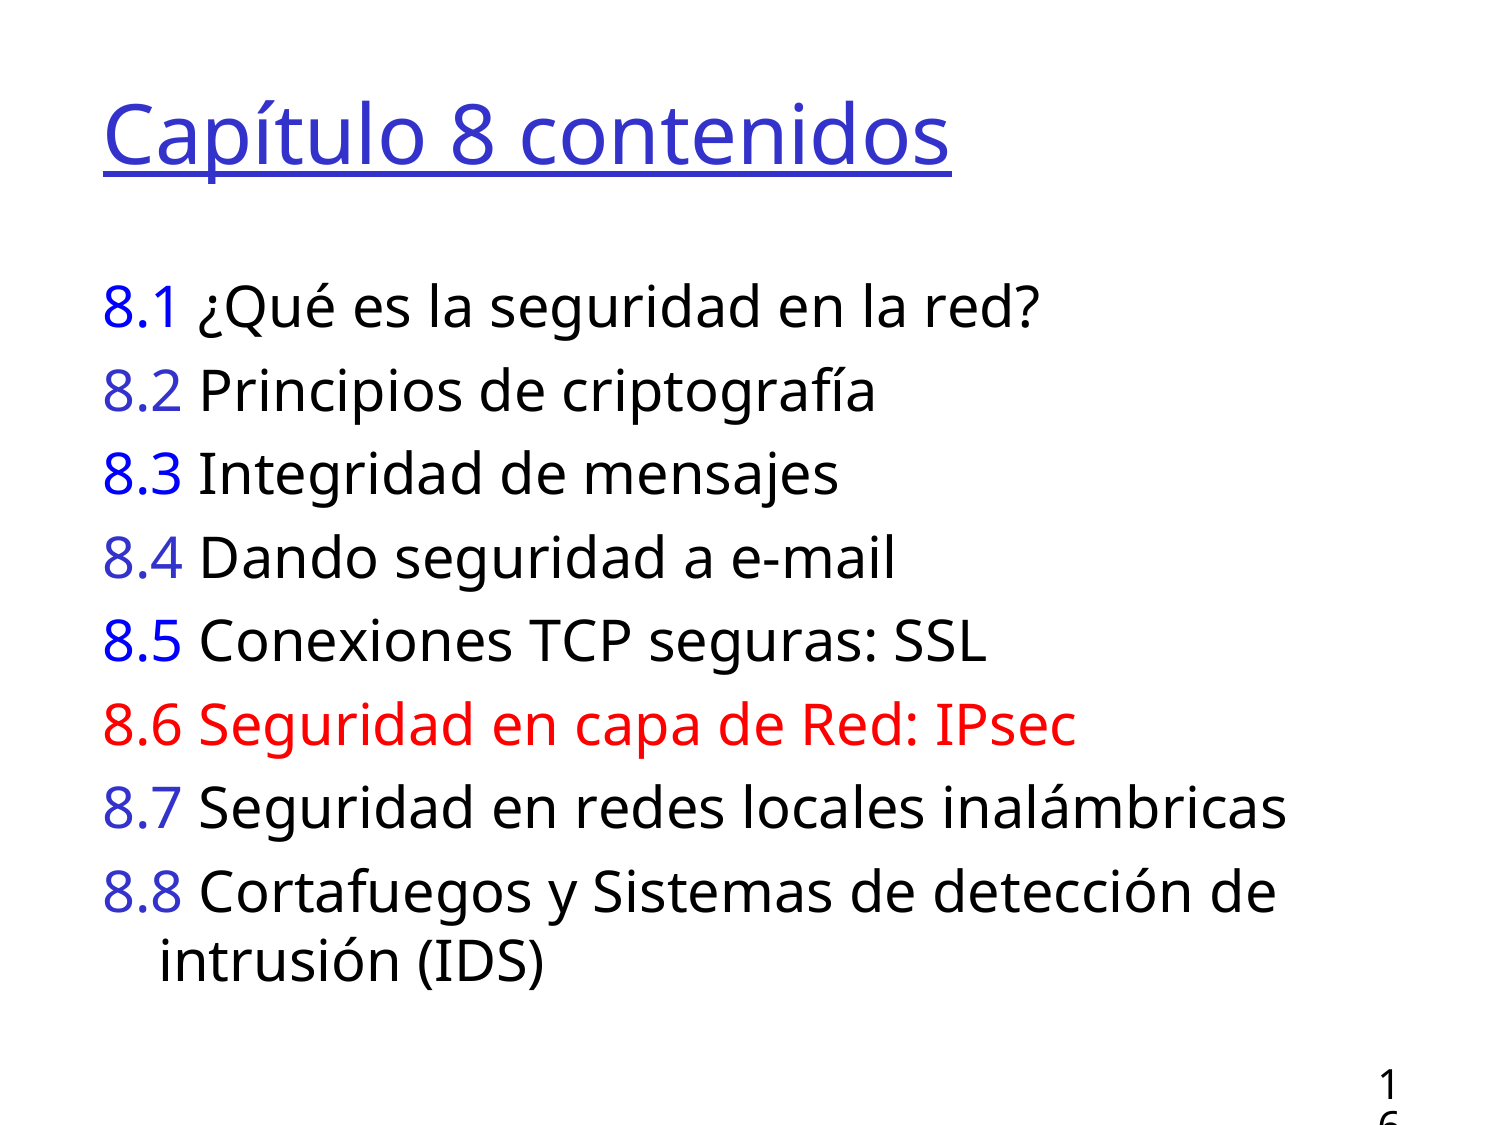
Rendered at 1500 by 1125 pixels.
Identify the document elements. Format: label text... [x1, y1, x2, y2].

title Capítulo 8 contenidos [87, 16, 1363, 247]
list 8.1 ¿Qué es la seguridad en la red? 8.2 Principios de criptografía 8.3 Integridad de mensajes 8.4 Dando seguridad a e-mail 8.5 Conexiones TCP seguras: SSL 8.6 Seguridad en capa de Red: IPsec 8.7 Seguridad en redes locales inalámbricas 8.8 Cortafuegos y Sistemas de detección de intrusión (IDS) [87, 262, 1363, 1006]
